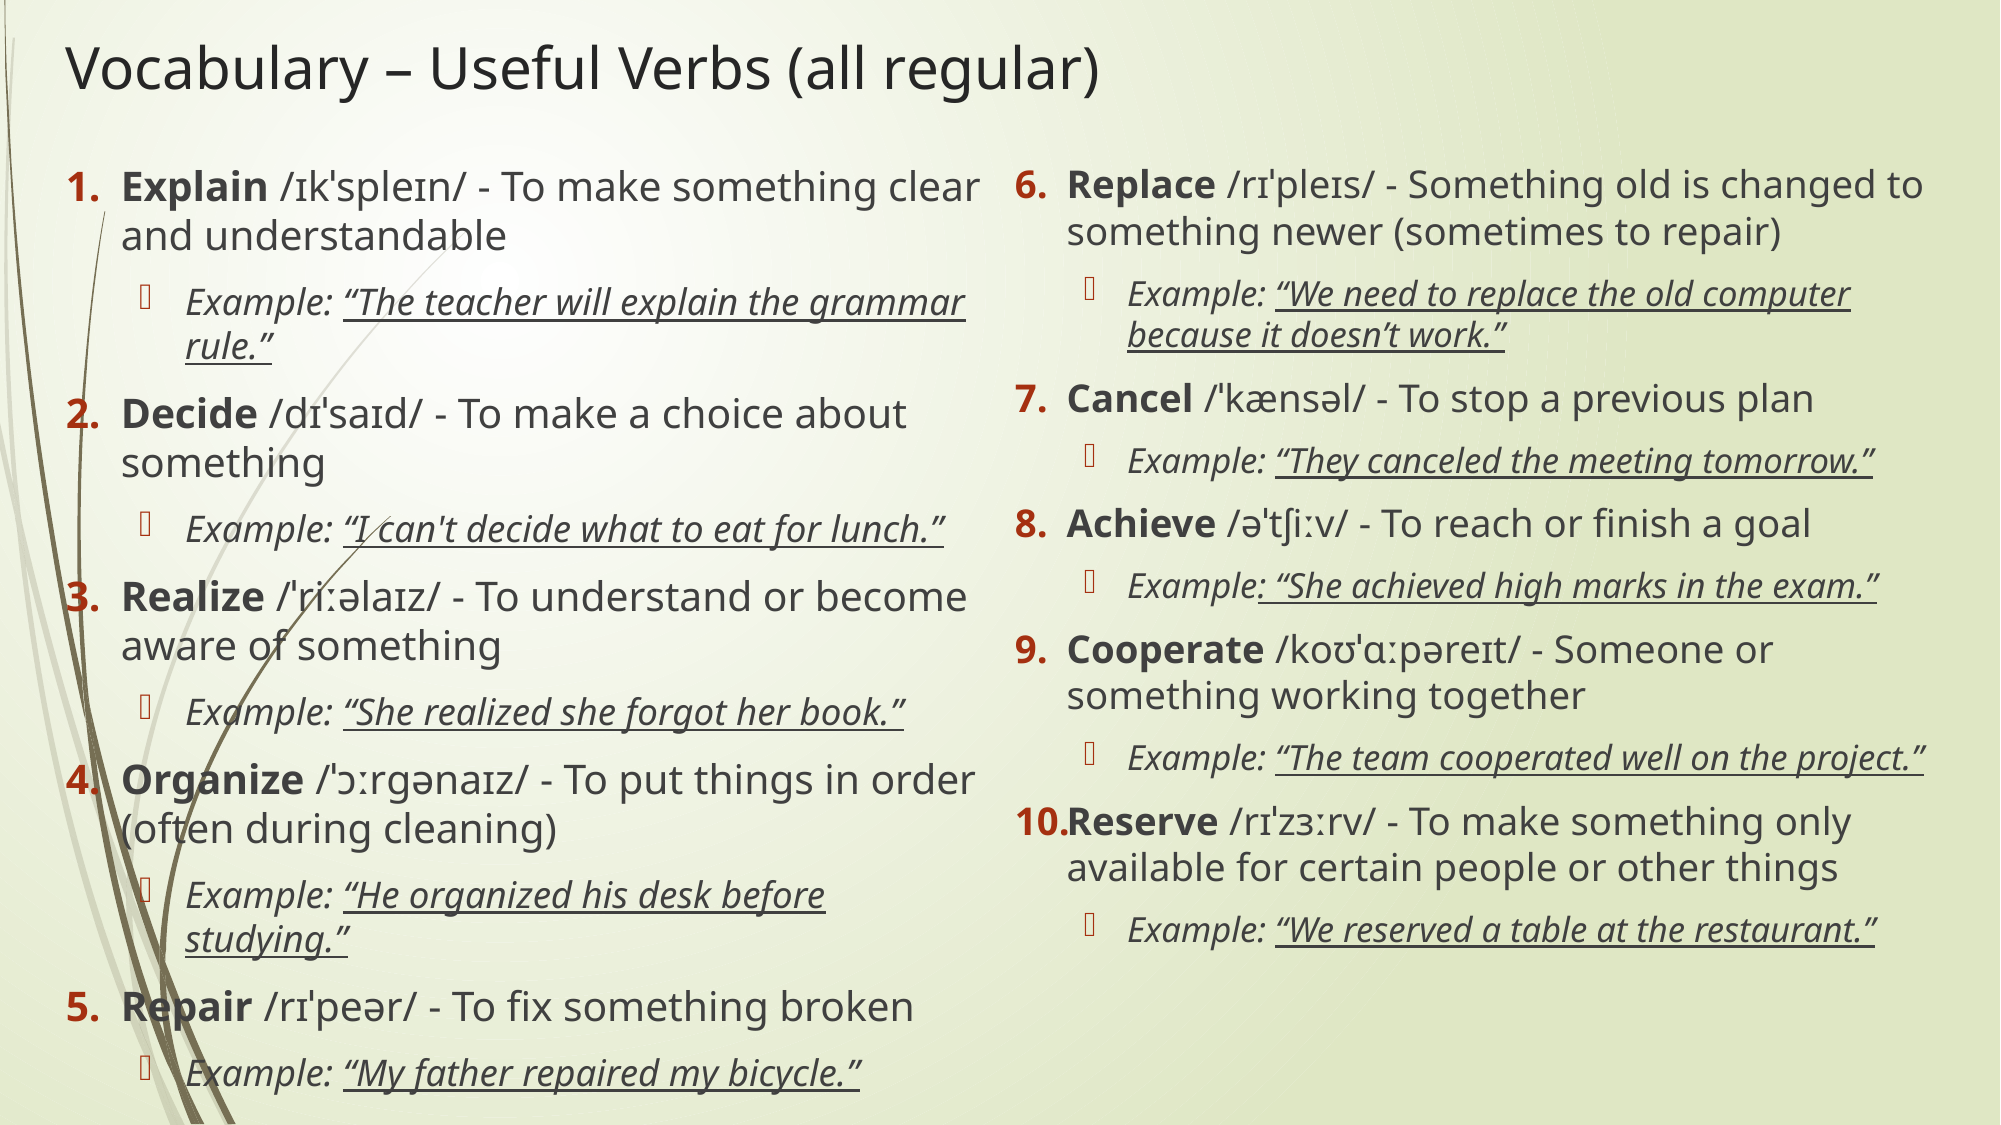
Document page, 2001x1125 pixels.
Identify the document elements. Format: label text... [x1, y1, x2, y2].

title Vocabulary – Useful Verbs (all regular) [50, 23, 1950, 153]
text_box Replace /rɪˈpleɪs/ - Something old is changed to something newer (sometimes to repair) Example: “We need to replace the old computer because it doesn’t work.” Cancel /ˈkænsəl/ - To stop a previous plan Example: “They canceled the meeting tomorrow.” Achieve /əˈtʃiːv/ - To reach or finish a goal Example: “She achieved high marks in the exam.” Cooperate /koʊˈɑːpəreɪt/ - Someone or something working together Example: “The team cooperated well on the project.” Reserve /rɪˈzɜːrv/ - To make something only available for certain people or other things Example: “We reserved a table at the restaurant.” [999, 153, 1950, 1102]
list Explain /ɪkˈspleɪn/ - To make something clear and understandable Example: “The teacher will explain the grammar rule.” Decide /dɪˈsaɪd/ - To make a choice about something Example: “I can't decide what to eat for lunch.” Realize /ˈriːəlaɪz/ - To understand or become aware of something Example: “She realized she forgot her book.” Organize /ˈɔːrɡənaɪz/ - To put things in order (often during cleaning) Example: “He organized his desk before studying.” Repair /rɪˈpeər/ - To fix something broken Example: “My father repaired my bicycle.” [50, 153, 999, 1102]
